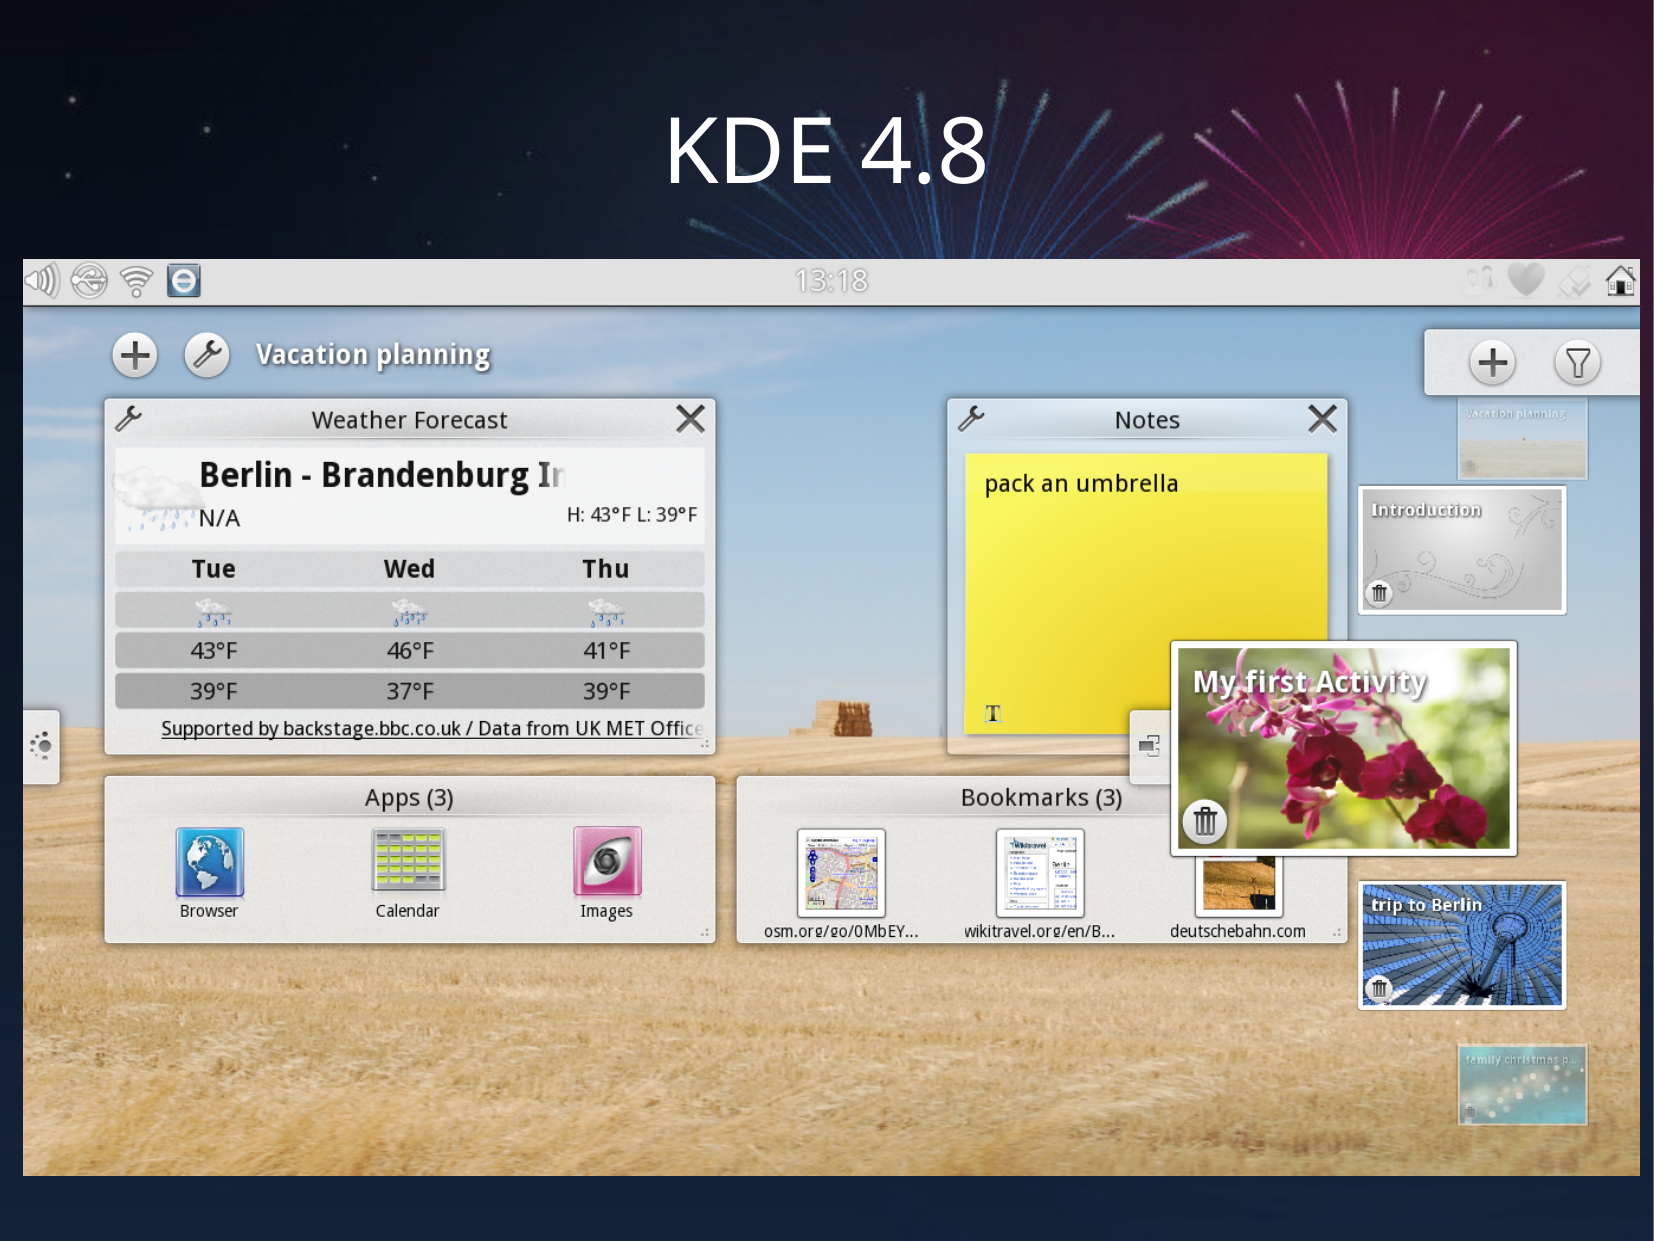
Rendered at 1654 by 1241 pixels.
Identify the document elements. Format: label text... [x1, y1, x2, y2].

title KDE 4.8 [82, 49, 1570, 256]
picture [0, 0, 1654, 1241]
